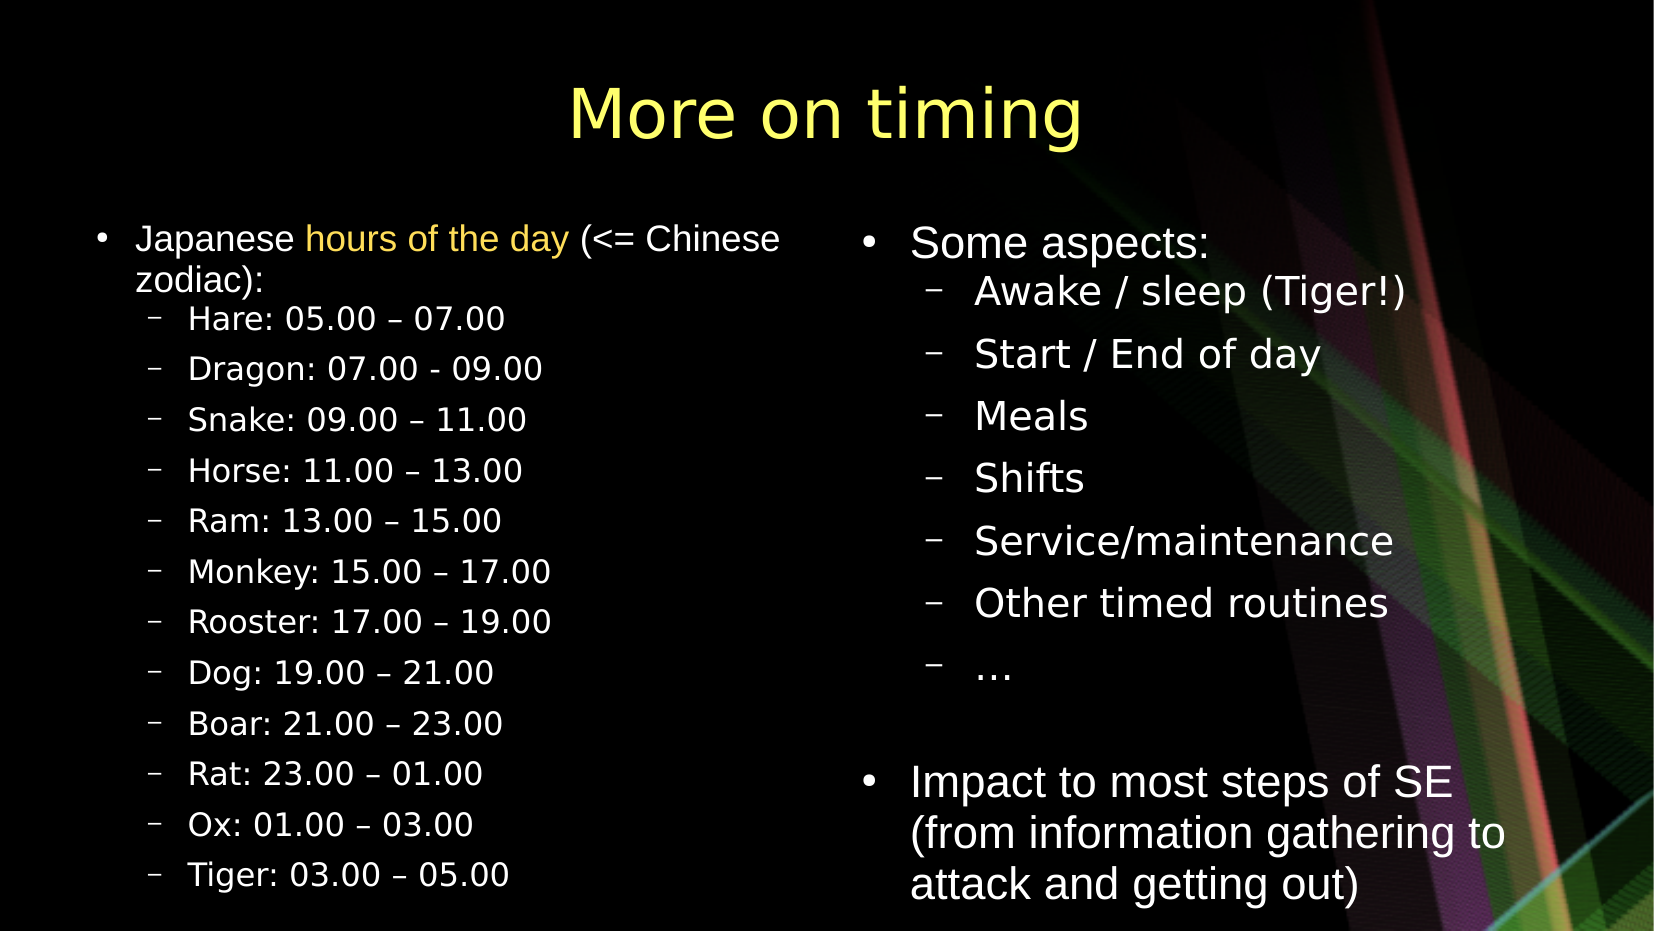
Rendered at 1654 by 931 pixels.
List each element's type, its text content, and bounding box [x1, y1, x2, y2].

title More on timing [82, 37, 1571, 193]
list Japanese hours of the day (<= Chinese zodiac): Hare: 05.00 – 07.00 Dragon: 07.00 - 09.00 Snake: 09.00 – 11.00 Horse: 11.00 – 13.00 Ram: 13.00 – 15.00 Monkey: 15.00 – 17.00 Rooster: 17.00 – 19.00 Dog: 19.00 – 21.00 Boar: 21.00 – 23.00 Rat: 23.00 – 01.00 Ox: 01.00 – 03.00 Tiger: 03.00 – 05.00 [82, 217, 839, 898]
picture [0, 0, 1654, 931]
list Some aspects: Awake / sleep (Tiger!) Start / End of day Meals Shifts Service/maintenance Other timed routines … Impact to most steps of SE (from information gathering to attack and getting out) [845, 217, 1560, 910]
